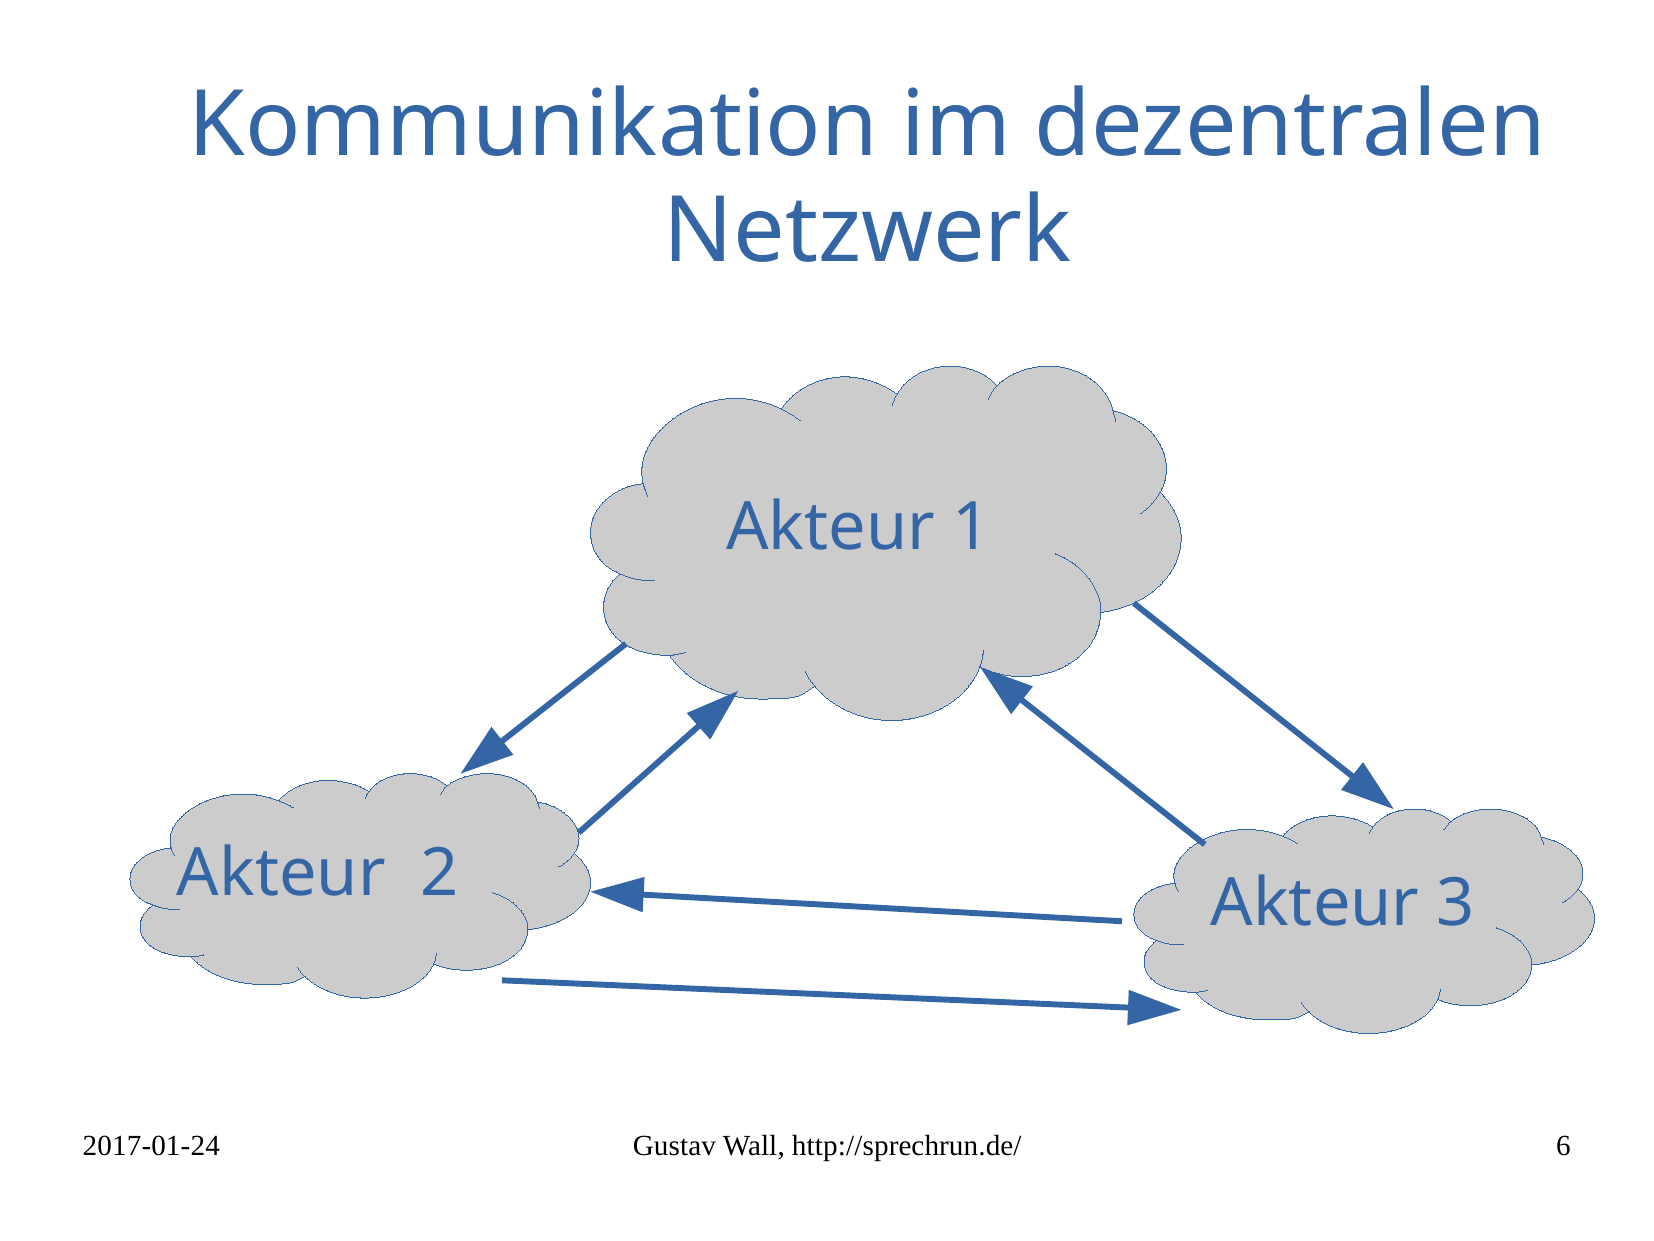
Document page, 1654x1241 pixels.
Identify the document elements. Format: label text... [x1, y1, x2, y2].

text_box [1133, 809, 1577, 1034]
title Kommunikation im dezentralen Netzwerk [82, 63, 1654, 302]
list Akteur 1 [726, 480, 1211, 580]
list Akteur 3 [1210, 856, 1654, 956]
text_box [129, 773, 591, 956]
text_box [590, 366, 1167, 721]
list Akteur 2 [176, 826, 532, 1005]
